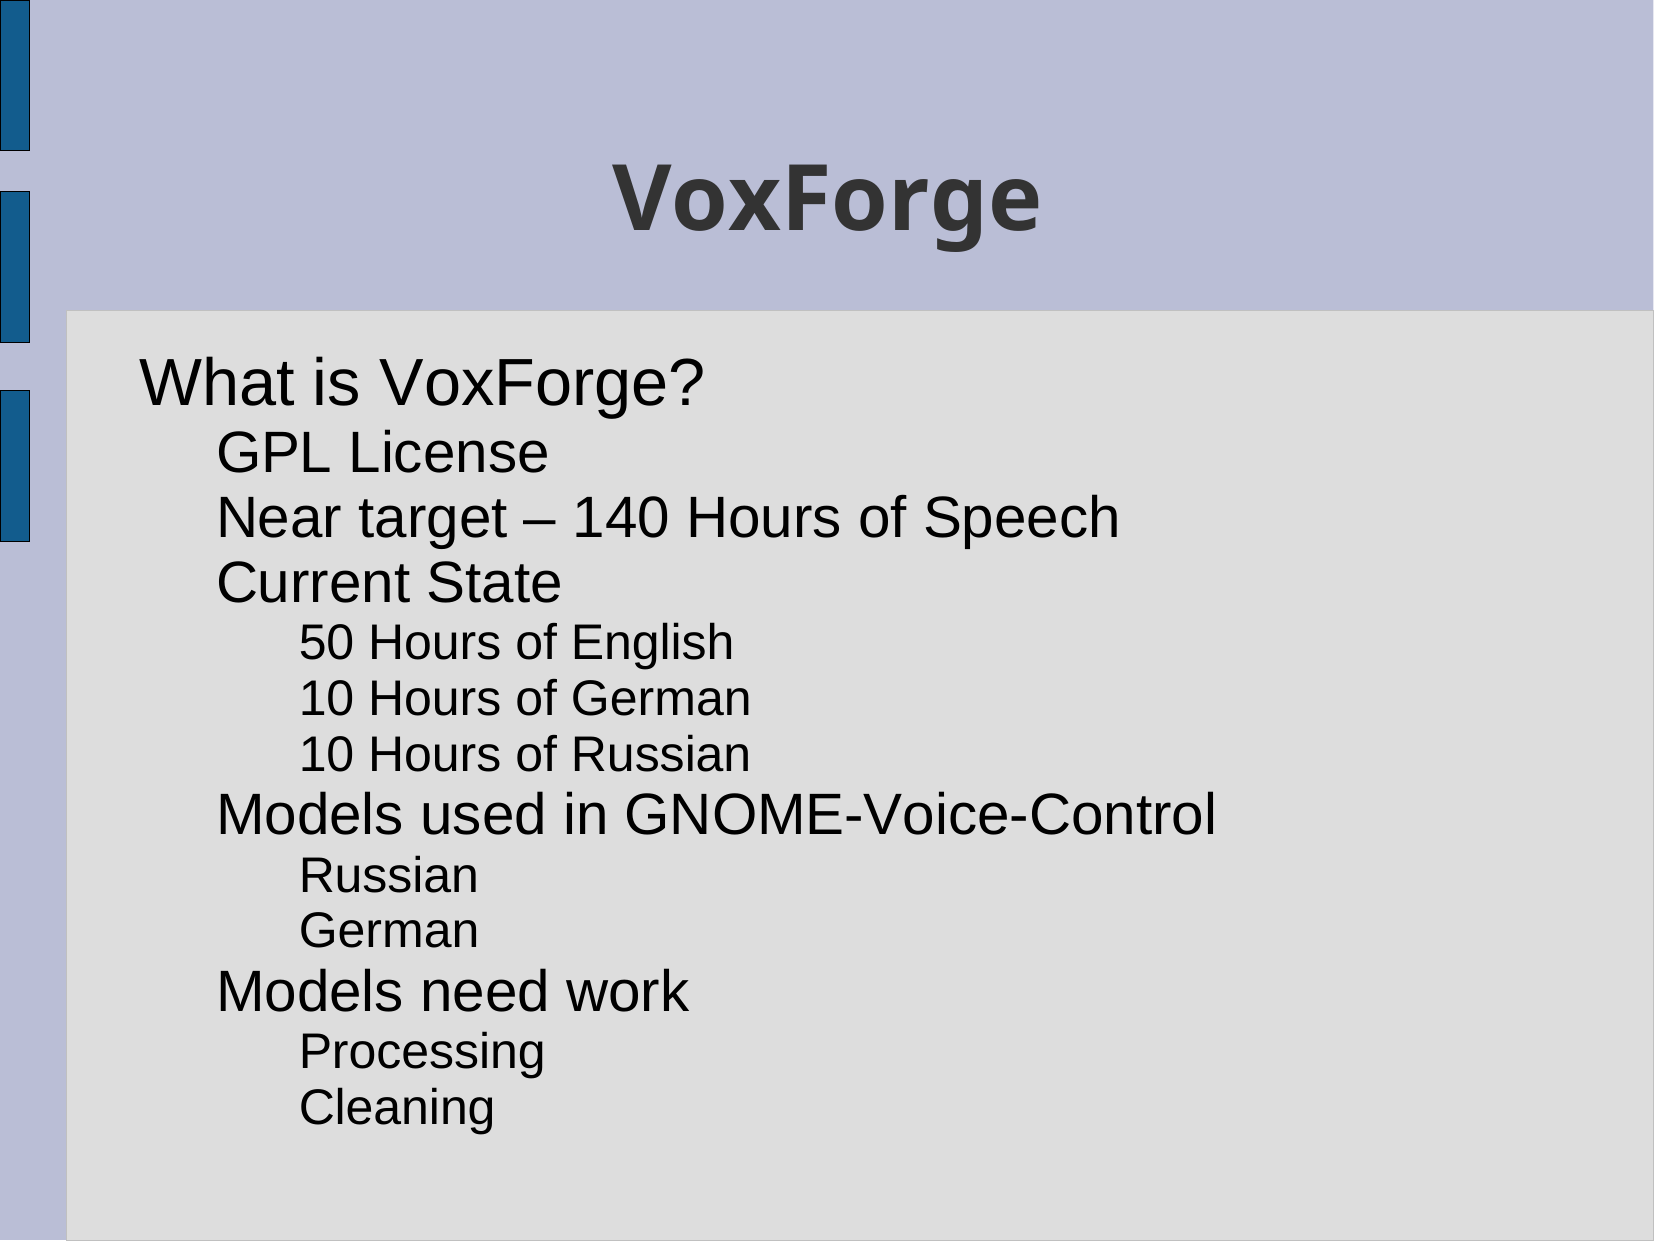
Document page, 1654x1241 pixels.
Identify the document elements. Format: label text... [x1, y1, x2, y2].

title VoxForge [121, 91, 1534, 299]
list What is VoxForge? GPL License Near target – 140 Hours of Speech Current State 50 Hours of English 10 Hours of German 10 Hours of Russian Models used in GNOME-Voice-Control Russian German Models need work Processing Cleaning [121, 344, 1534, 1135]
